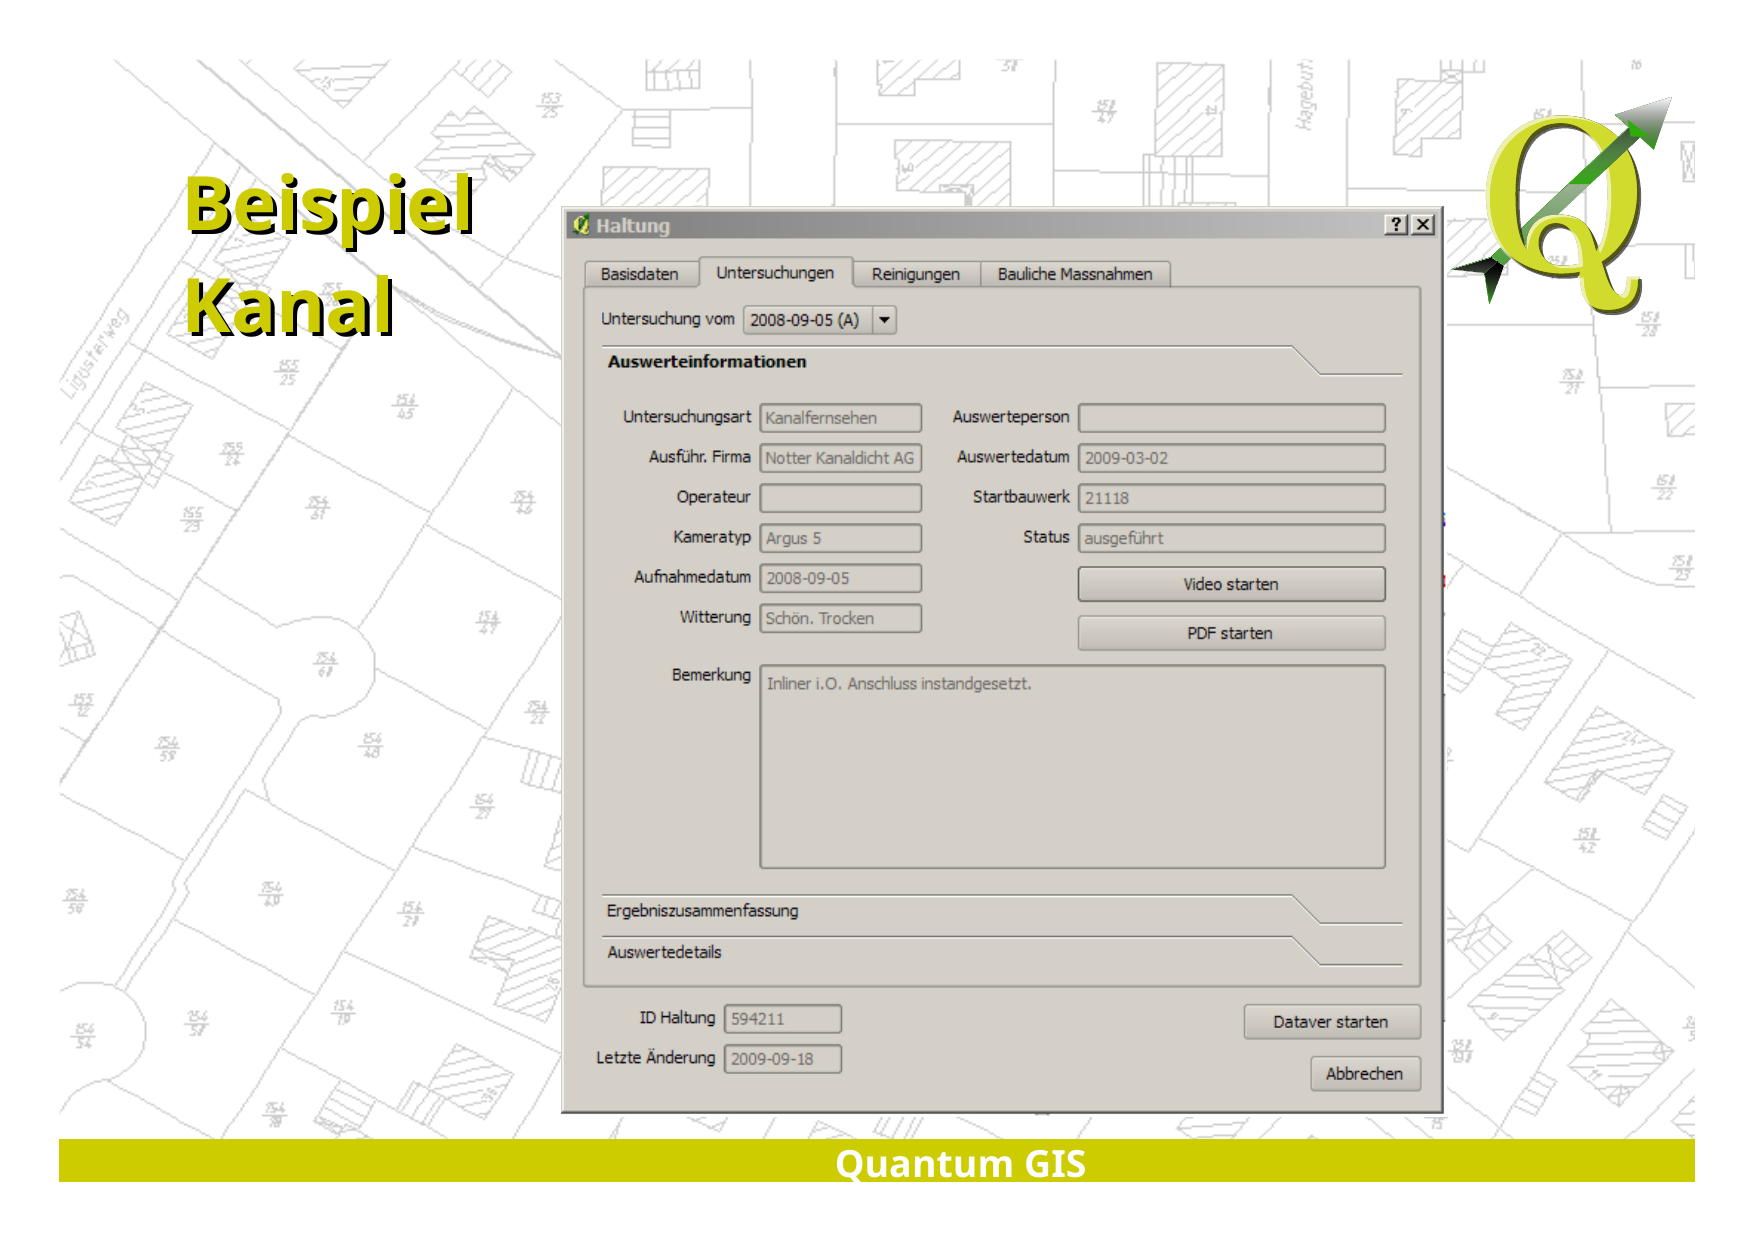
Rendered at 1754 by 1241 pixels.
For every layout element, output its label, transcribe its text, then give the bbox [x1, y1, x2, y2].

picture [561, 350, 1447, 1117]
title Beispiel Kanal [181, 154, 1573, 350]
